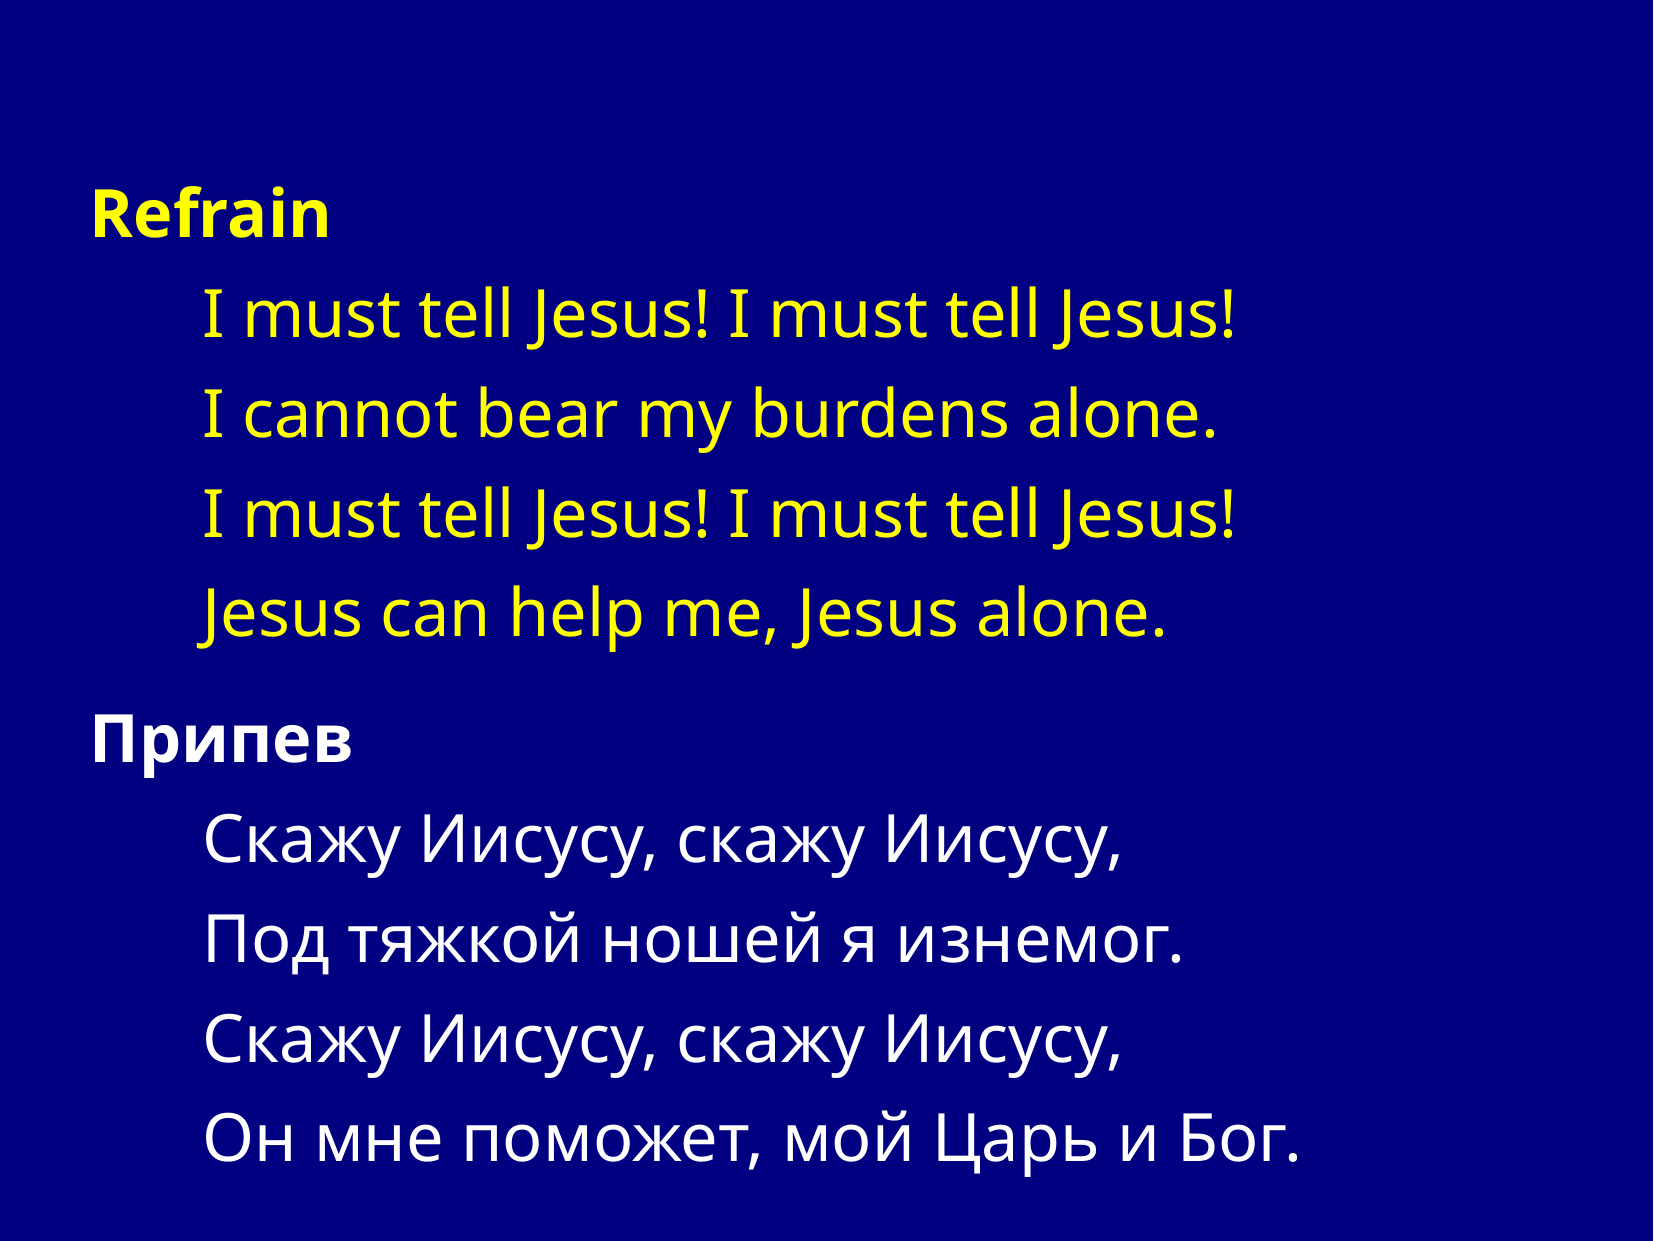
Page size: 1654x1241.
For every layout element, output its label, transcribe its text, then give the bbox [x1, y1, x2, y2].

text_box Refrain I must tell Jesus! I must tell Jesus! I cannot bear my burdens alone. I must tell Jesus! I must tell Jesus! Jesus can help me, Jesus alone. [75, 150, 1576, 638]
text_box Припев Скажу Иисусу, скажу Иисусу, Под тяжкой ношей я изнемог. Скажу Иисусу, скажу Иисусу, Он мне поможет, мой Царь и Бог. [75, 675, 1576, 1163]
